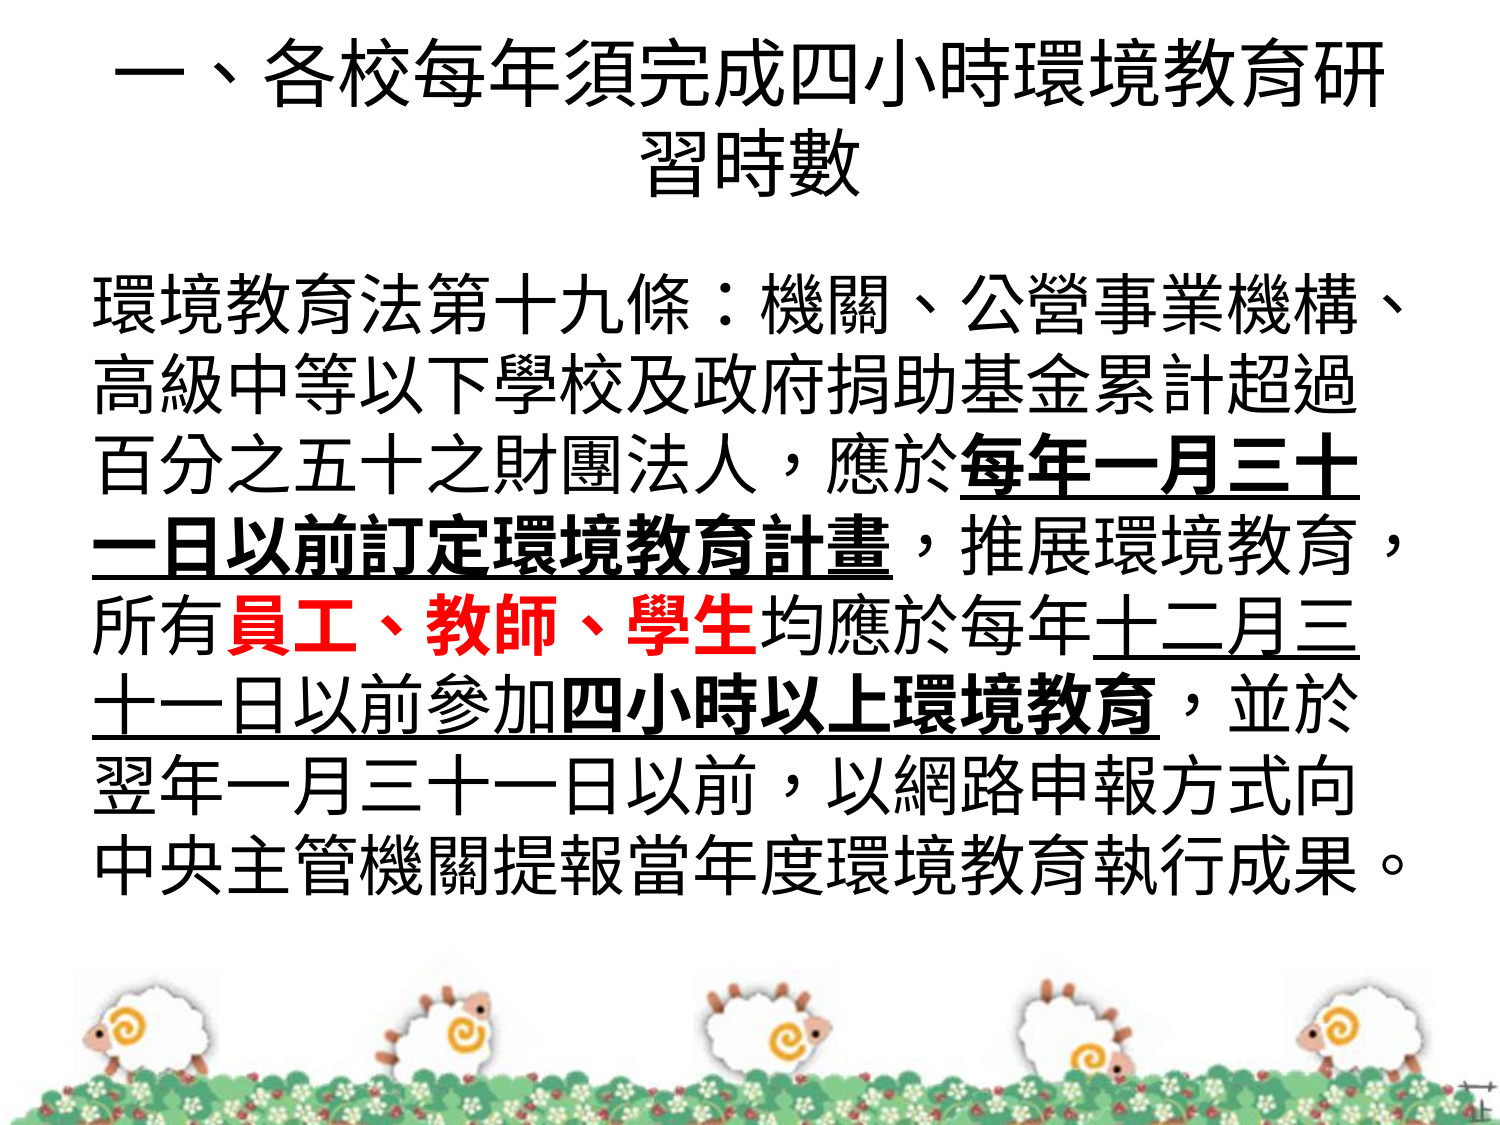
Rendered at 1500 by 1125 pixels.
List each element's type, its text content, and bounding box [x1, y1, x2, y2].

list 環境教育法第十九條：機關、公營事業機構、高級中等以下學校及政府捐助基金累計超過百分之五十之財團法人，應於每年一月三十一日以前訂定環境教育計畫，推展環境教育，所有員工、教師、學生均應於每年十二月三十一日以前參加四小時以上環境教育，並於翌年一月三十一日以前，以網路申報方式向中央主管機關提報當年度環境教育執行成果。 [76, 255, 1427, 998]
title 一、各校每年須完成四小時環境教育研習時數 [75, 0, 1426, 233]
picture [0, 645, 1500, 1125]
